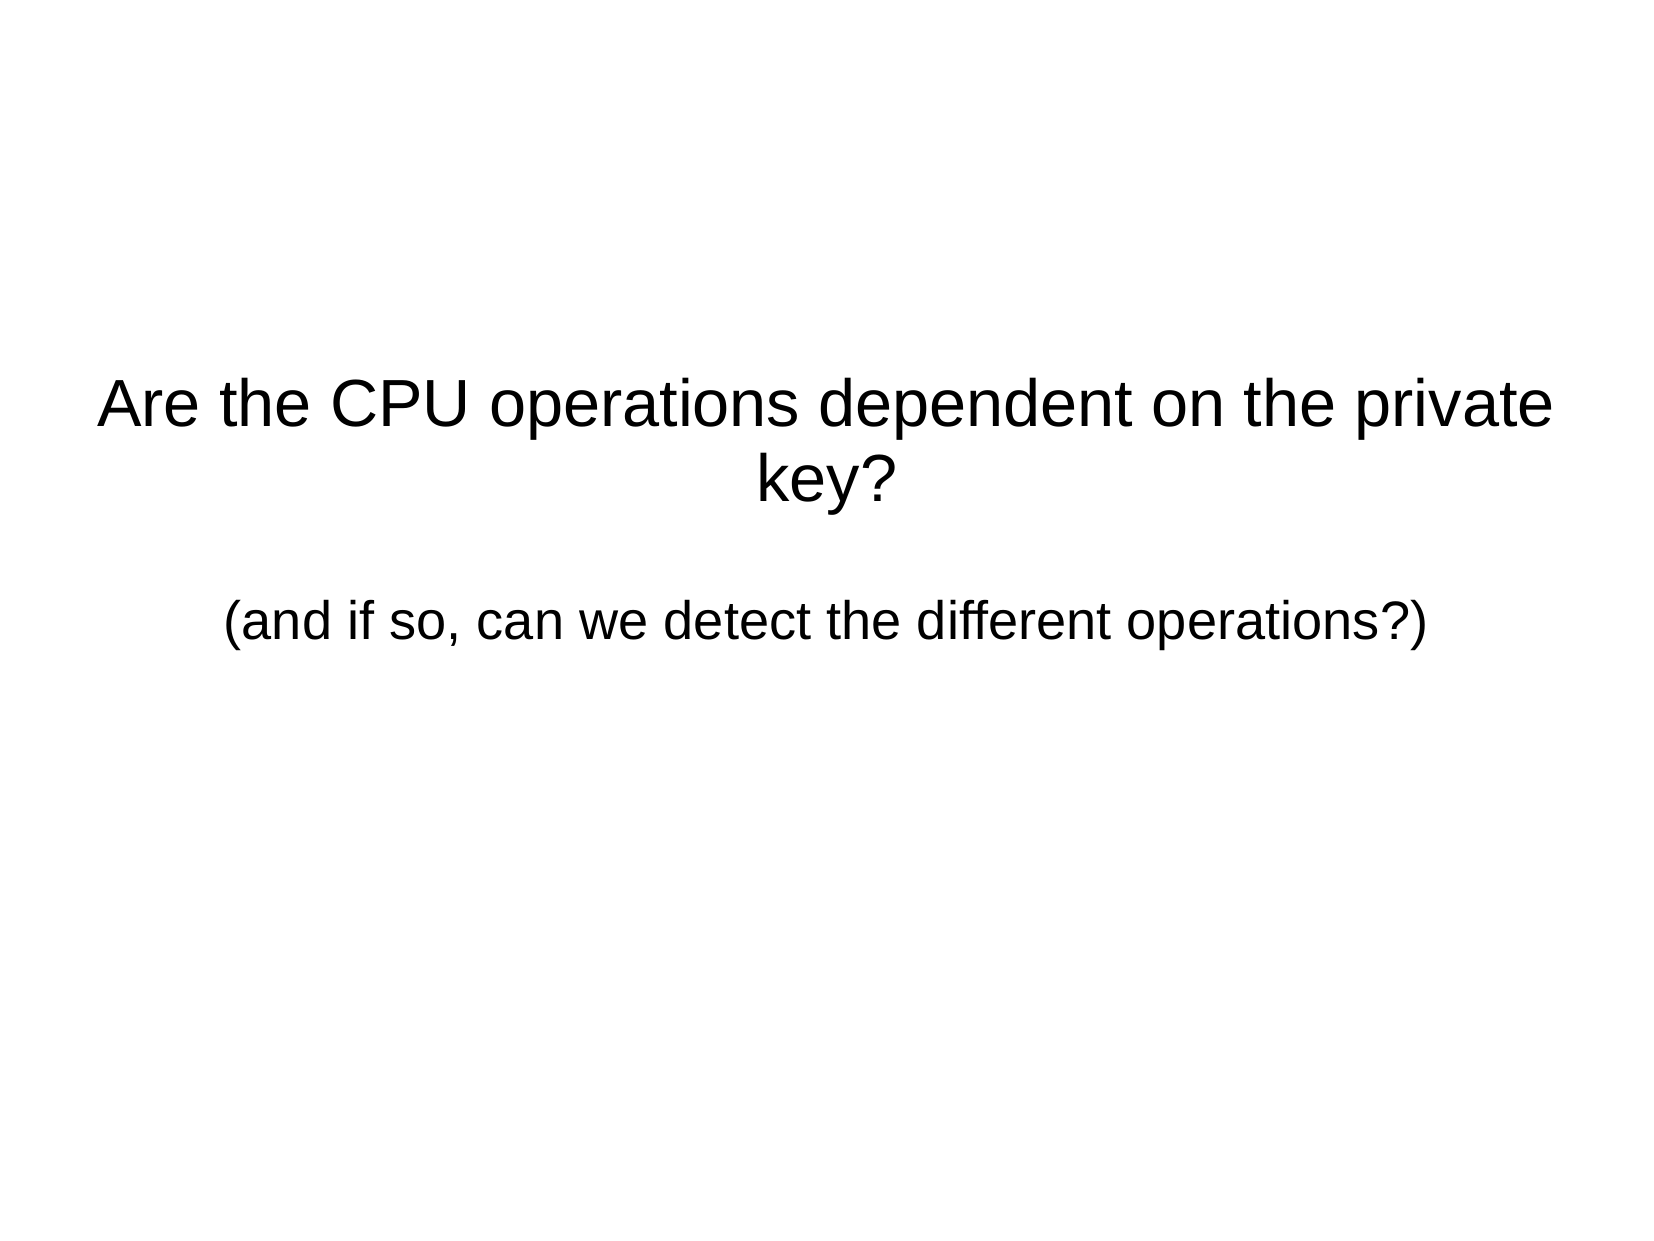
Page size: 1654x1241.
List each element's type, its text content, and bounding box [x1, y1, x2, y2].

subtitle Are the CPU operations dependent on the private key? (and if so, can we detect the different operations?) [82, 49, 1571, 968]
